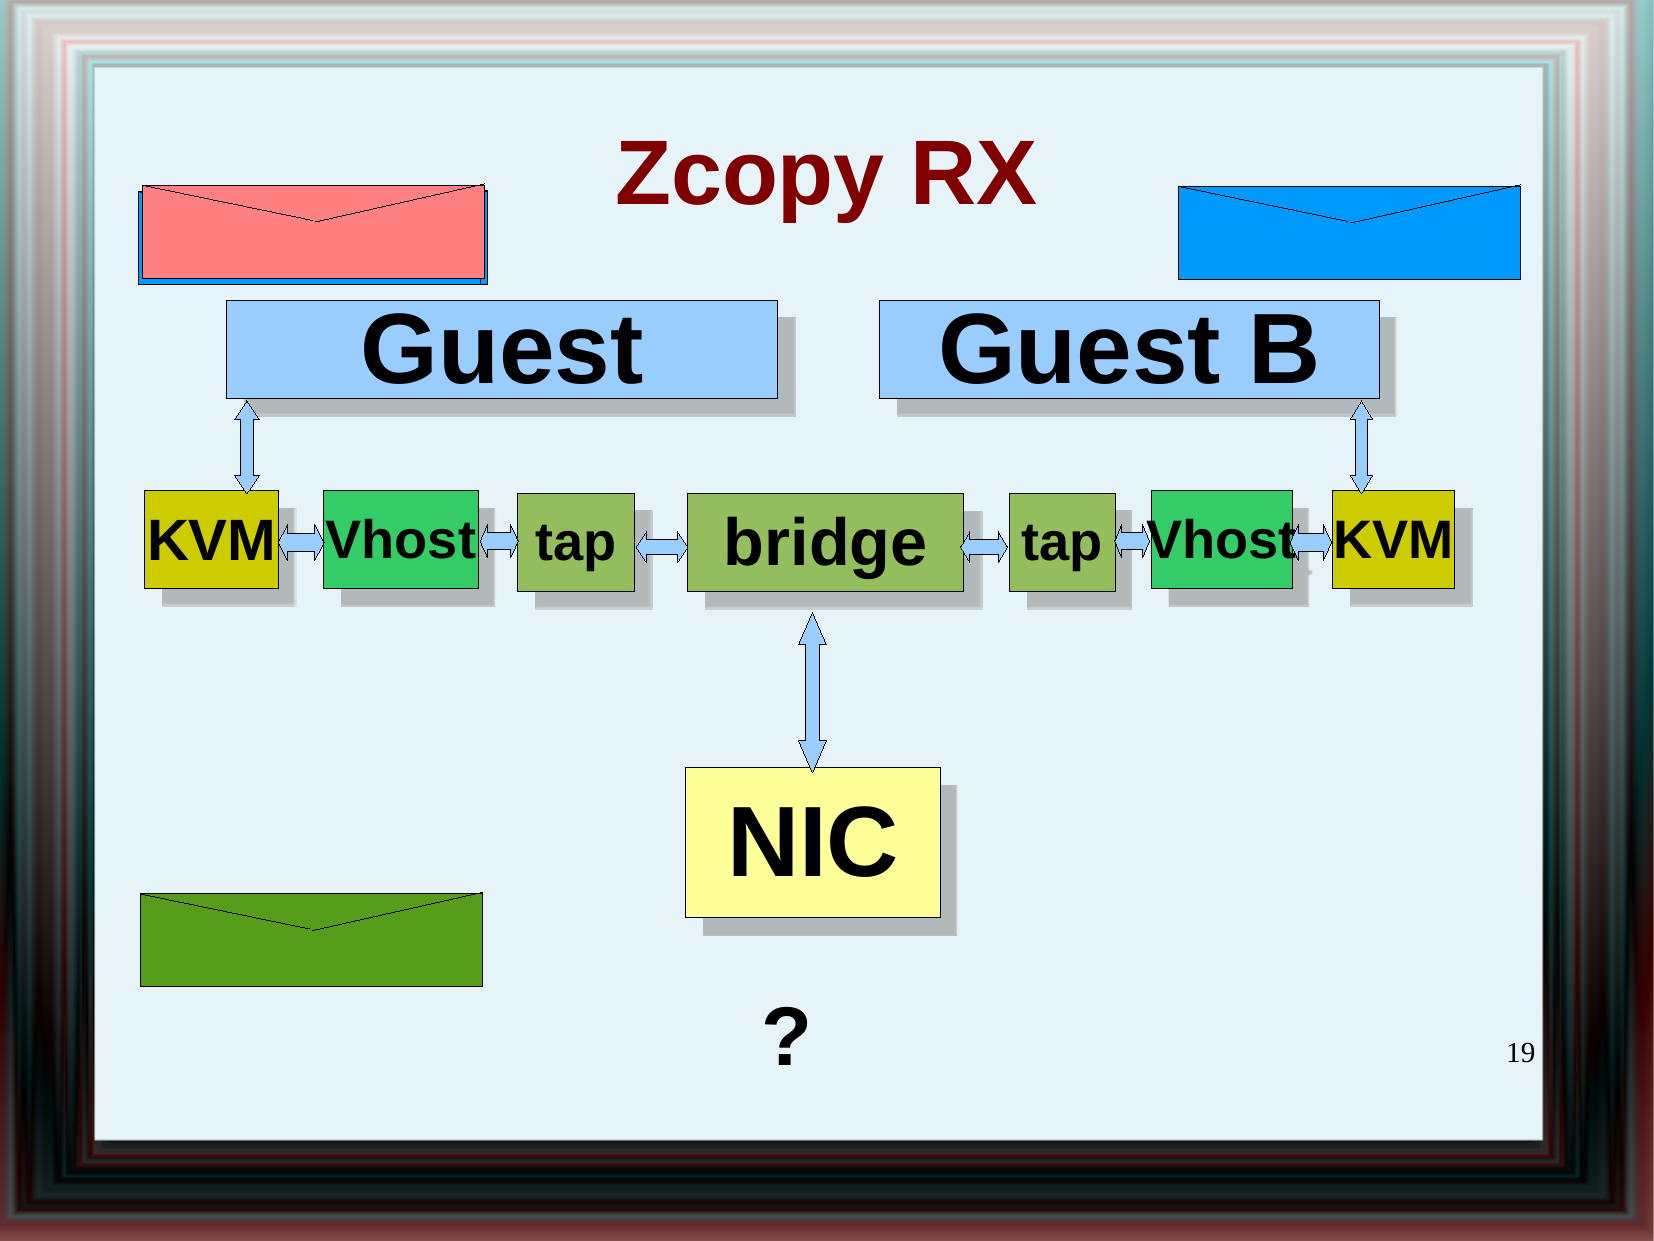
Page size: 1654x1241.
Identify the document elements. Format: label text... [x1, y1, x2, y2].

text_box [234, 400, 260, 494]
text_box Vhost [323, 490, 479, 589]
text_box NIC [685, 767, 941, 918]
text_box KVM [144, 490, 279, 589]
text_box [1350, 400, 1373, 494]
text_box [960, 531, 1008, 563]
text_box Vhost [1151, 490, 1293, 589]
text_box Guest [226, 300, 778, 399]
text_box ? [746, 983, 861, 1091]
text_box [480, 524, 519, 558]
text_box [278, 524, 325, 561]
text_box tap [517, 493, 635, 592]
text_box [798, 612, 827, 773]
text_box [1114, 524, 1150, 558]
text_box Guest B [879, 300, 1380, 399]
text_box tap [1009, 493, 1116, 592]
text_box bridge [687, 493, 964, 592]
text_box [636, 531, 688, 563]
title Zcopy RX [118, 54, 1536, 291]
text_box [140, 893, 483, 987]
text_box KVM [1332, 490, 1455, 589]
picture [0, 0, 1654, 1241]
text_box [1290, 524, 1332, 561]
